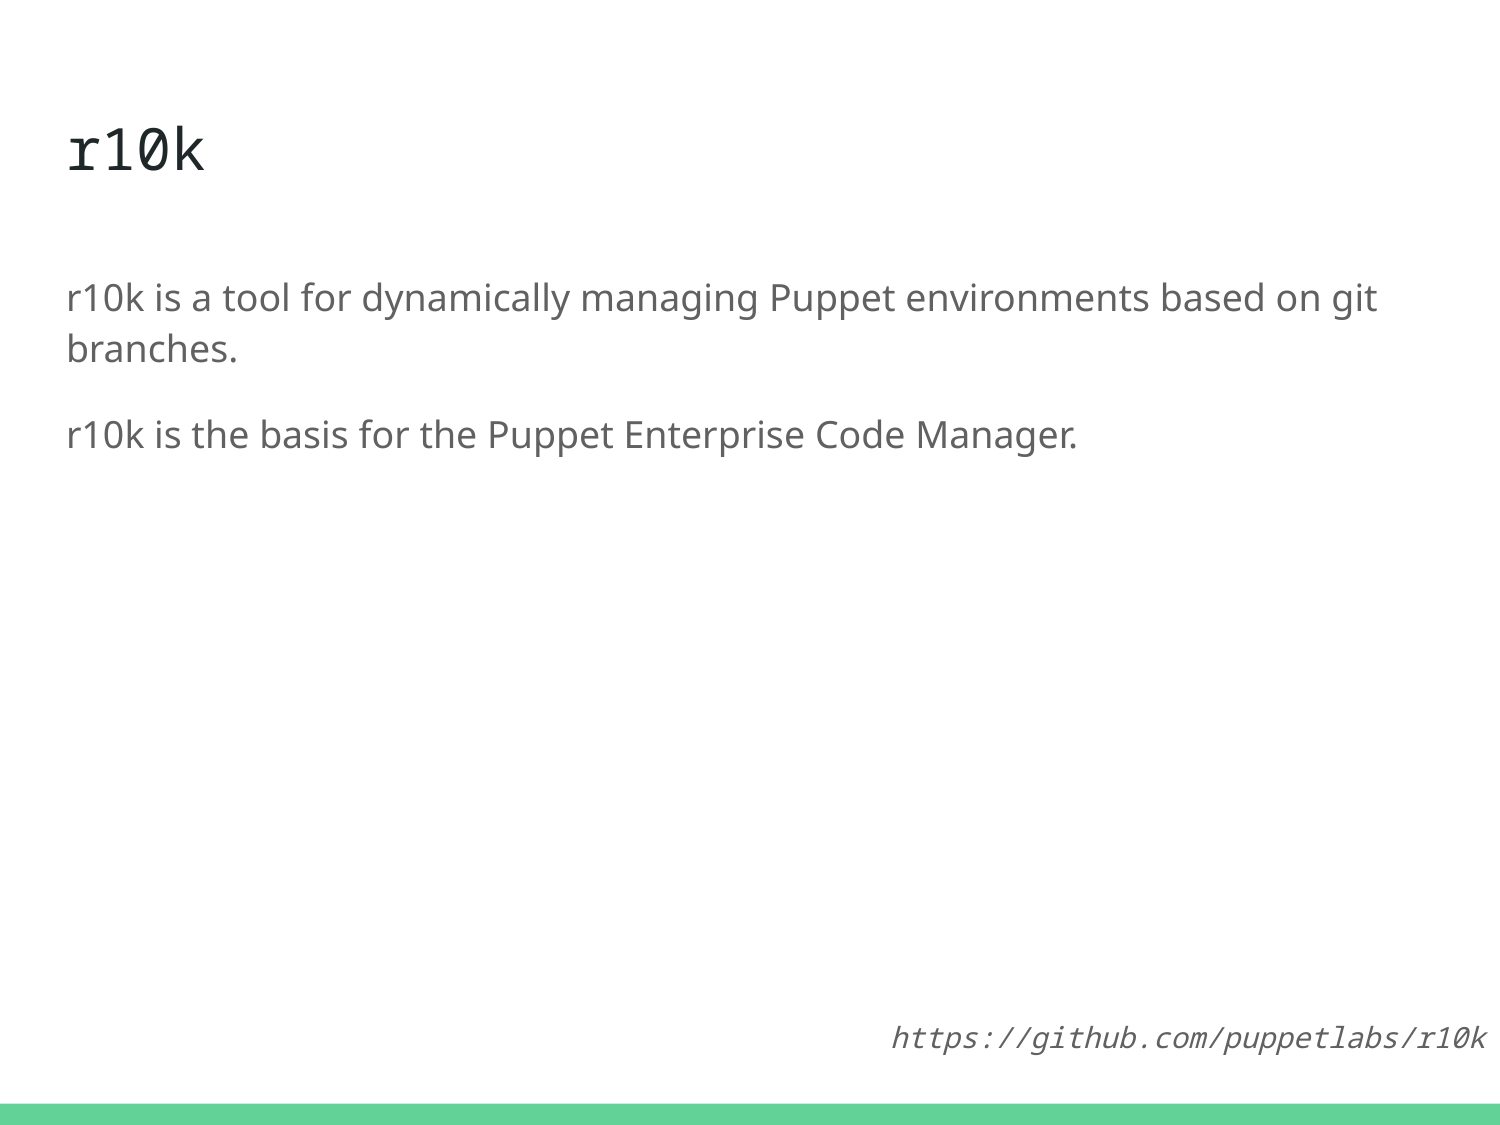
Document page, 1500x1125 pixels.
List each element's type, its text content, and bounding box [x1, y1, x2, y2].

text_box https://github.com/puppetlabs/r10k [409, 999, 1500, 1107]
title r10k [51, 97, 1449, 223]
list r10k is a tool for dynamically managing Puppet environments based on git branches. r10k is the basis for the Puppet Enterprise Code Manager. [51, 252, 1449, 1000]
